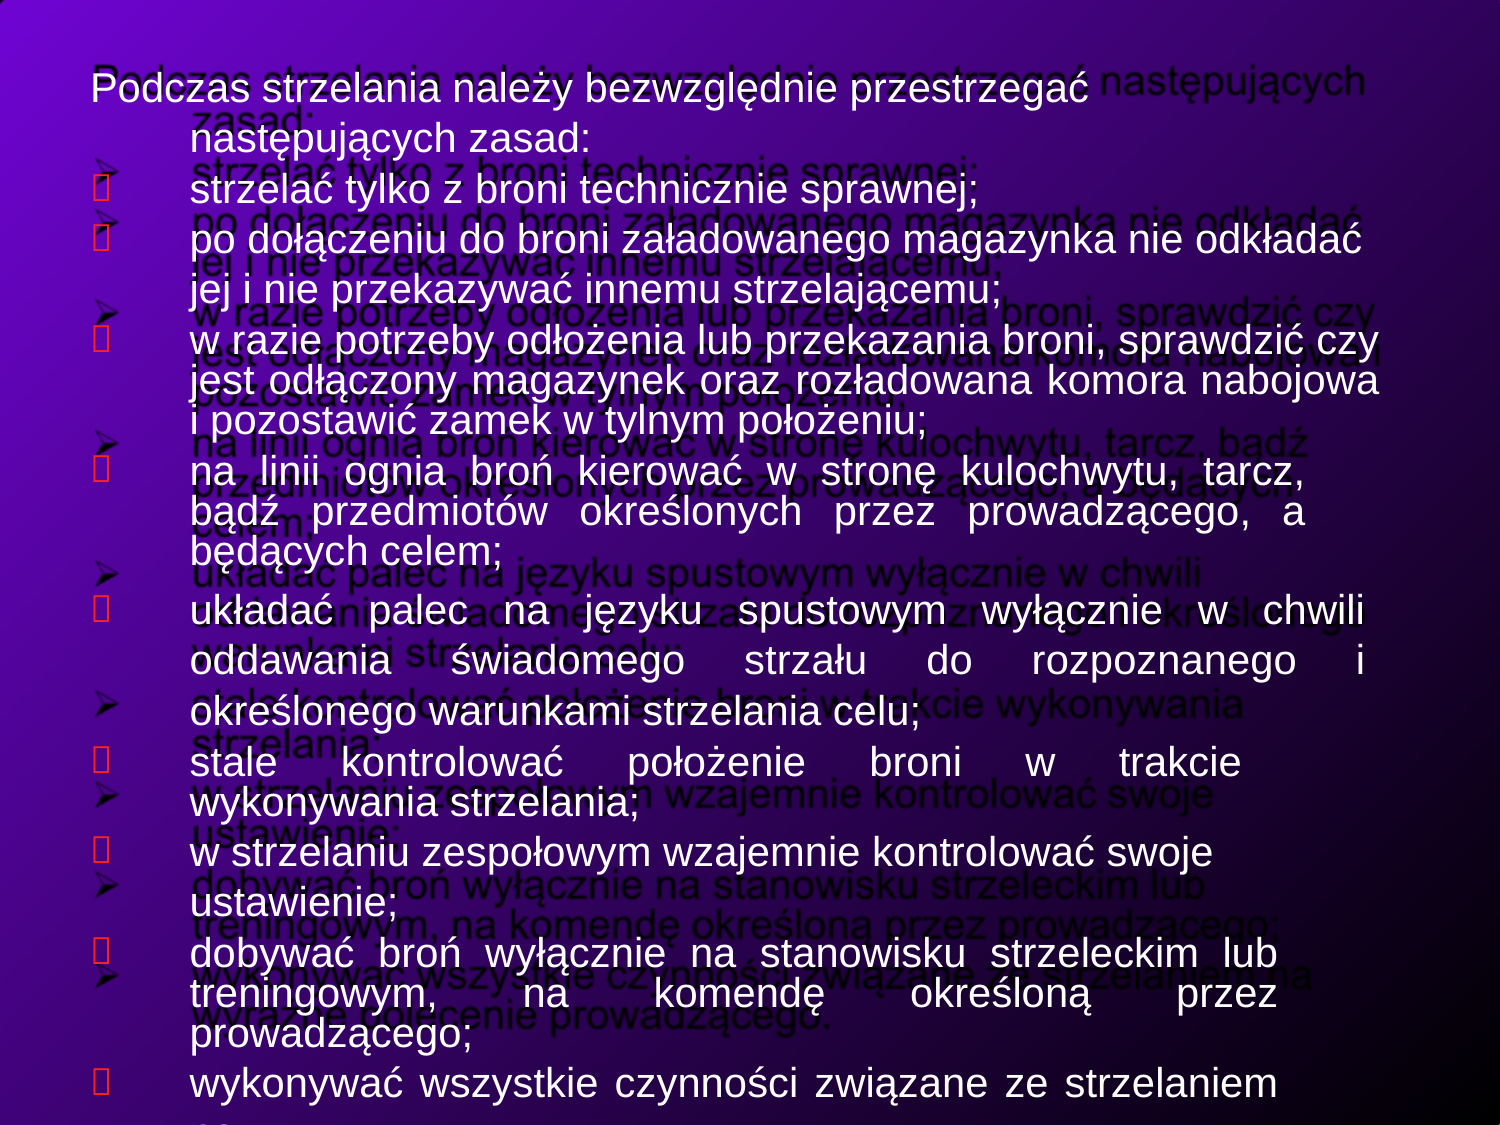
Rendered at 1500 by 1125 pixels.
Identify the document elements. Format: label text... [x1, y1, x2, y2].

picture [0, 0, 1500, 1125]
text_box Podczas strzelania należy bezwzględnie przestrzegać następujących zasad: strzelać tylko z broni technicznie sprawnej; po dołączeniu do broni załadowanego magazynka nie odkładać jej i nie przekazywać innemu strzelającemu; w razie potrzeby odłożenia lub przekazania broni, sprawdzić czy jest odłączony magazynek oraz rozładowana komora nabojowa i pozostawić zamek w tylnym położeniu; na linii ognia broń kierować w stronę kulochwytu, tarcz, bądź przedmiotów określonych przez prowadzącego, a będących celem; układać palec na języku spustowym wyłącznie w chwili oddawania świadomego strzału do rozpoznanego i określonego warunkami strzelania celu; stale kontrolować położenie broni w trakcie wykonywania strzelania; w strzelaniu zespołowym wzajemnie kontrolować swoje ustawienie; dobywać broń wyłącznie na stanowisku strzeleckim lub treningowym, na komendę określoną przez prowadzącego; wykonywać wszystkie czynności związane ze strzelaniem na wyraźne polecenie prowadzącego. [87, 49, 1382, 1125]
